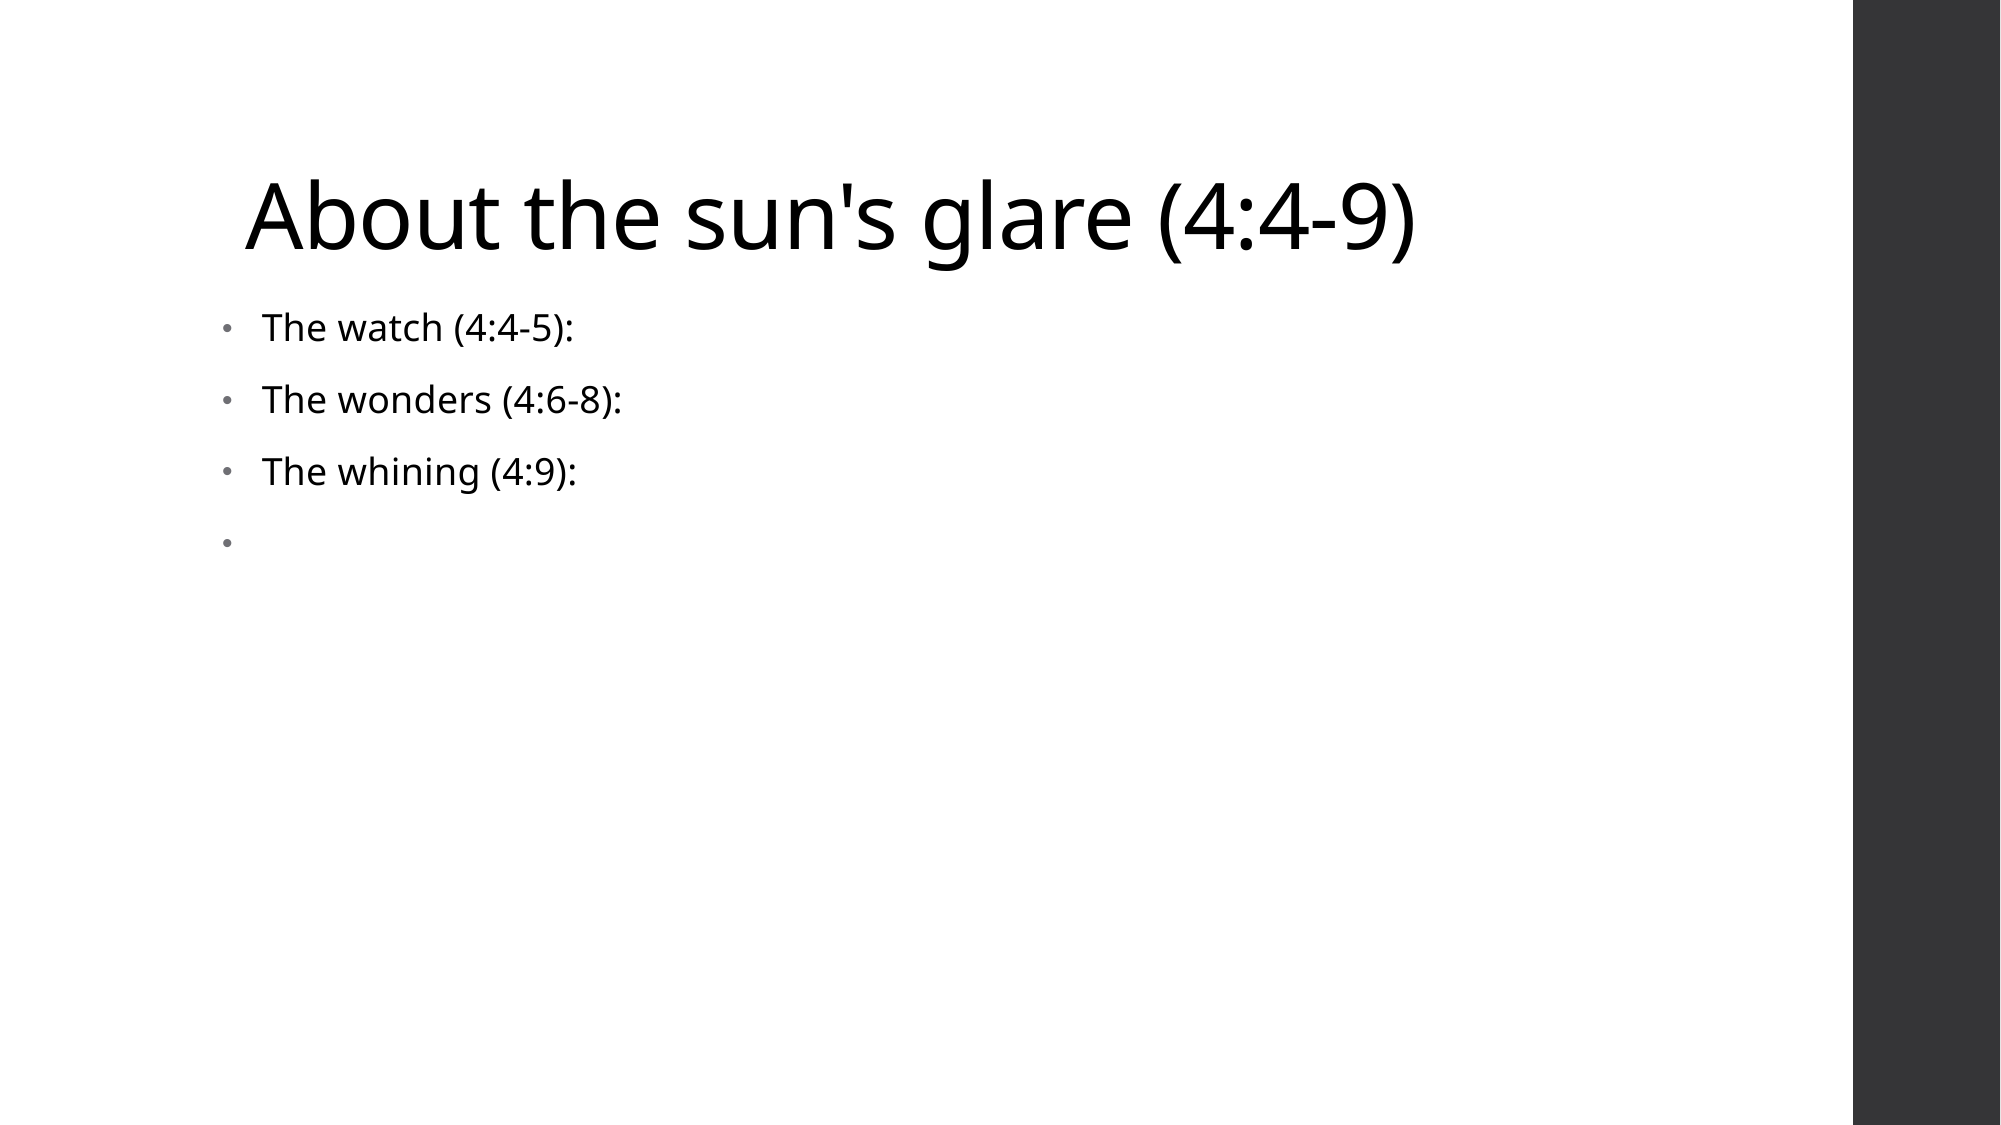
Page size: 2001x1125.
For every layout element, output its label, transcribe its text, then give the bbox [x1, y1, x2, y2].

title About the sun's glare (4:4-9) [206, 60, 1797, 278]
list The watch (4:4-5): The wonders (4:6-8): The whining (4:9): [206, 299, 1617, 1014]
